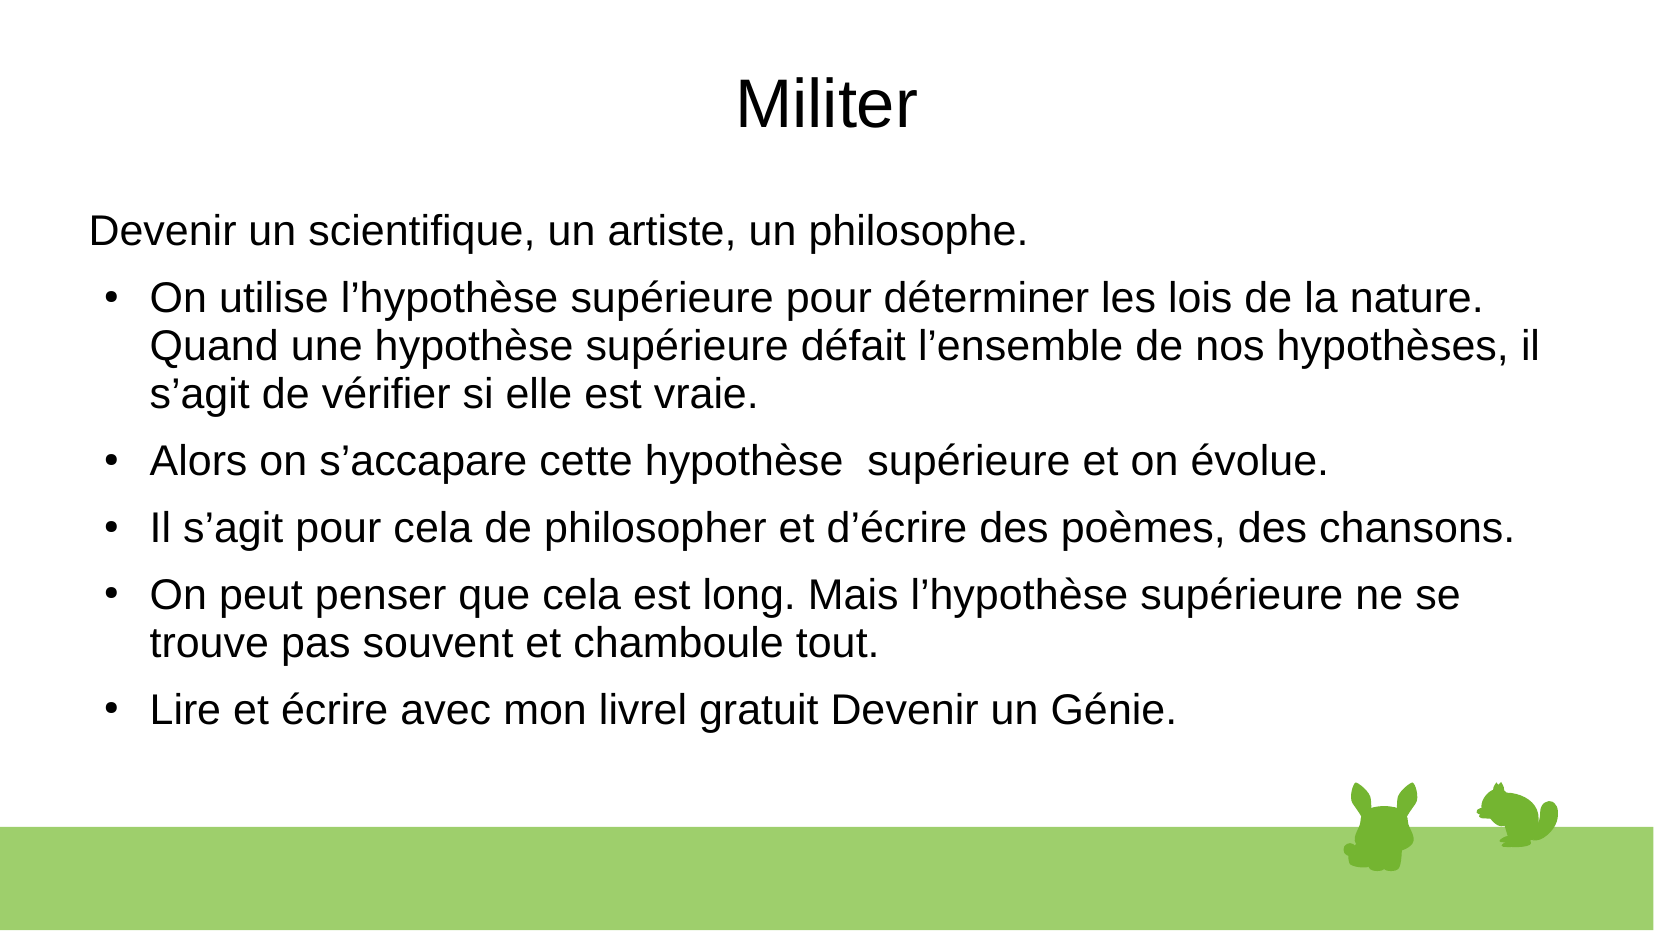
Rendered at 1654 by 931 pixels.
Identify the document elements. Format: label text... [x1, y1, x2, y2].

title Militer [88, 29, 1565, 178]
list Devenir un scientifique, un artiste, un philosophe. On utilise l’hypothèse supérieure pour déterminer les lois de la nature. Quand une hypothèse supérieure défait l’ensemble de nos hypothèses, il s’agit de vérifier si elle est vraie. Alors on s’accapare cette hypothèse supérieure et on évolue. Il s’agit pour cela de philosopher et d’écrire des poèmes, des chansons. On peut penser que cela est long. Mais l’hypothèse supérieure ne se trouve pas souvent et chamboule tout. Lire et écrire avec mon livrel gratuit Devenir un Génie. [88, 206, 1565, 739]
